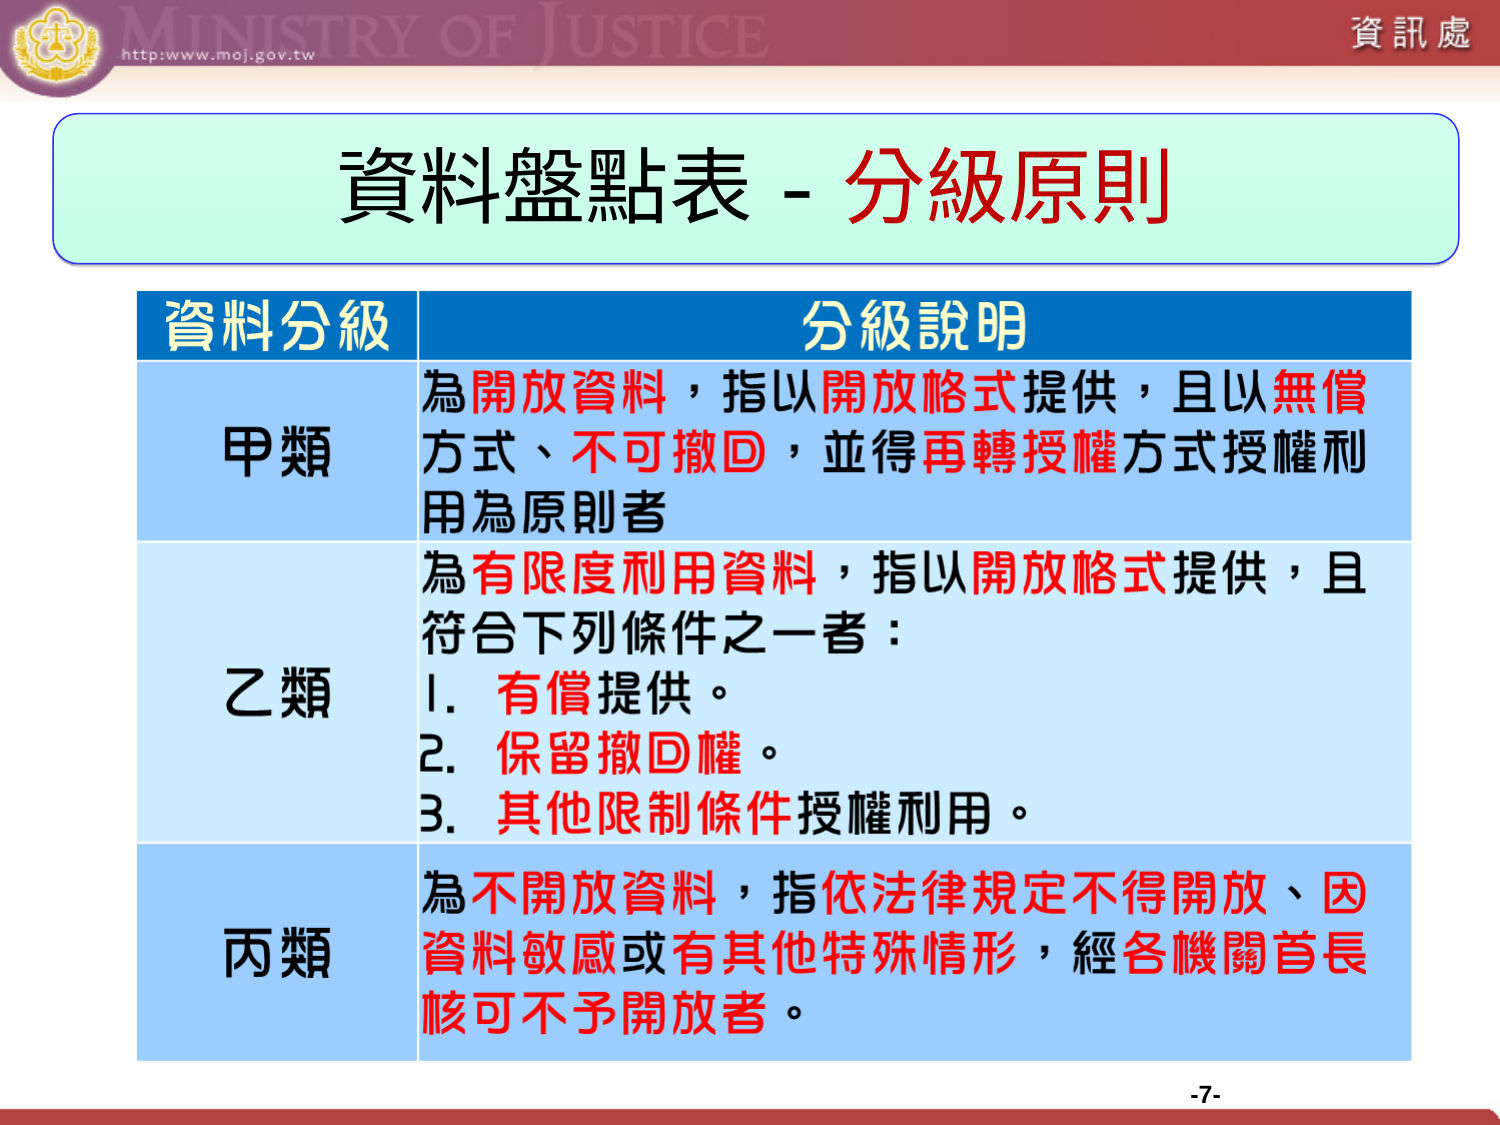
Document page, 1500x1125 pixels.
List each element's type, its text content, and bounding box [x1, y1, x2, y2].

text_box 資料盤點表-分級原則 [53, 113, 1459, 264]
text_box -7- [1175, 1070, 1488, 1109]
picture [135, 274, 1413, 1074]
